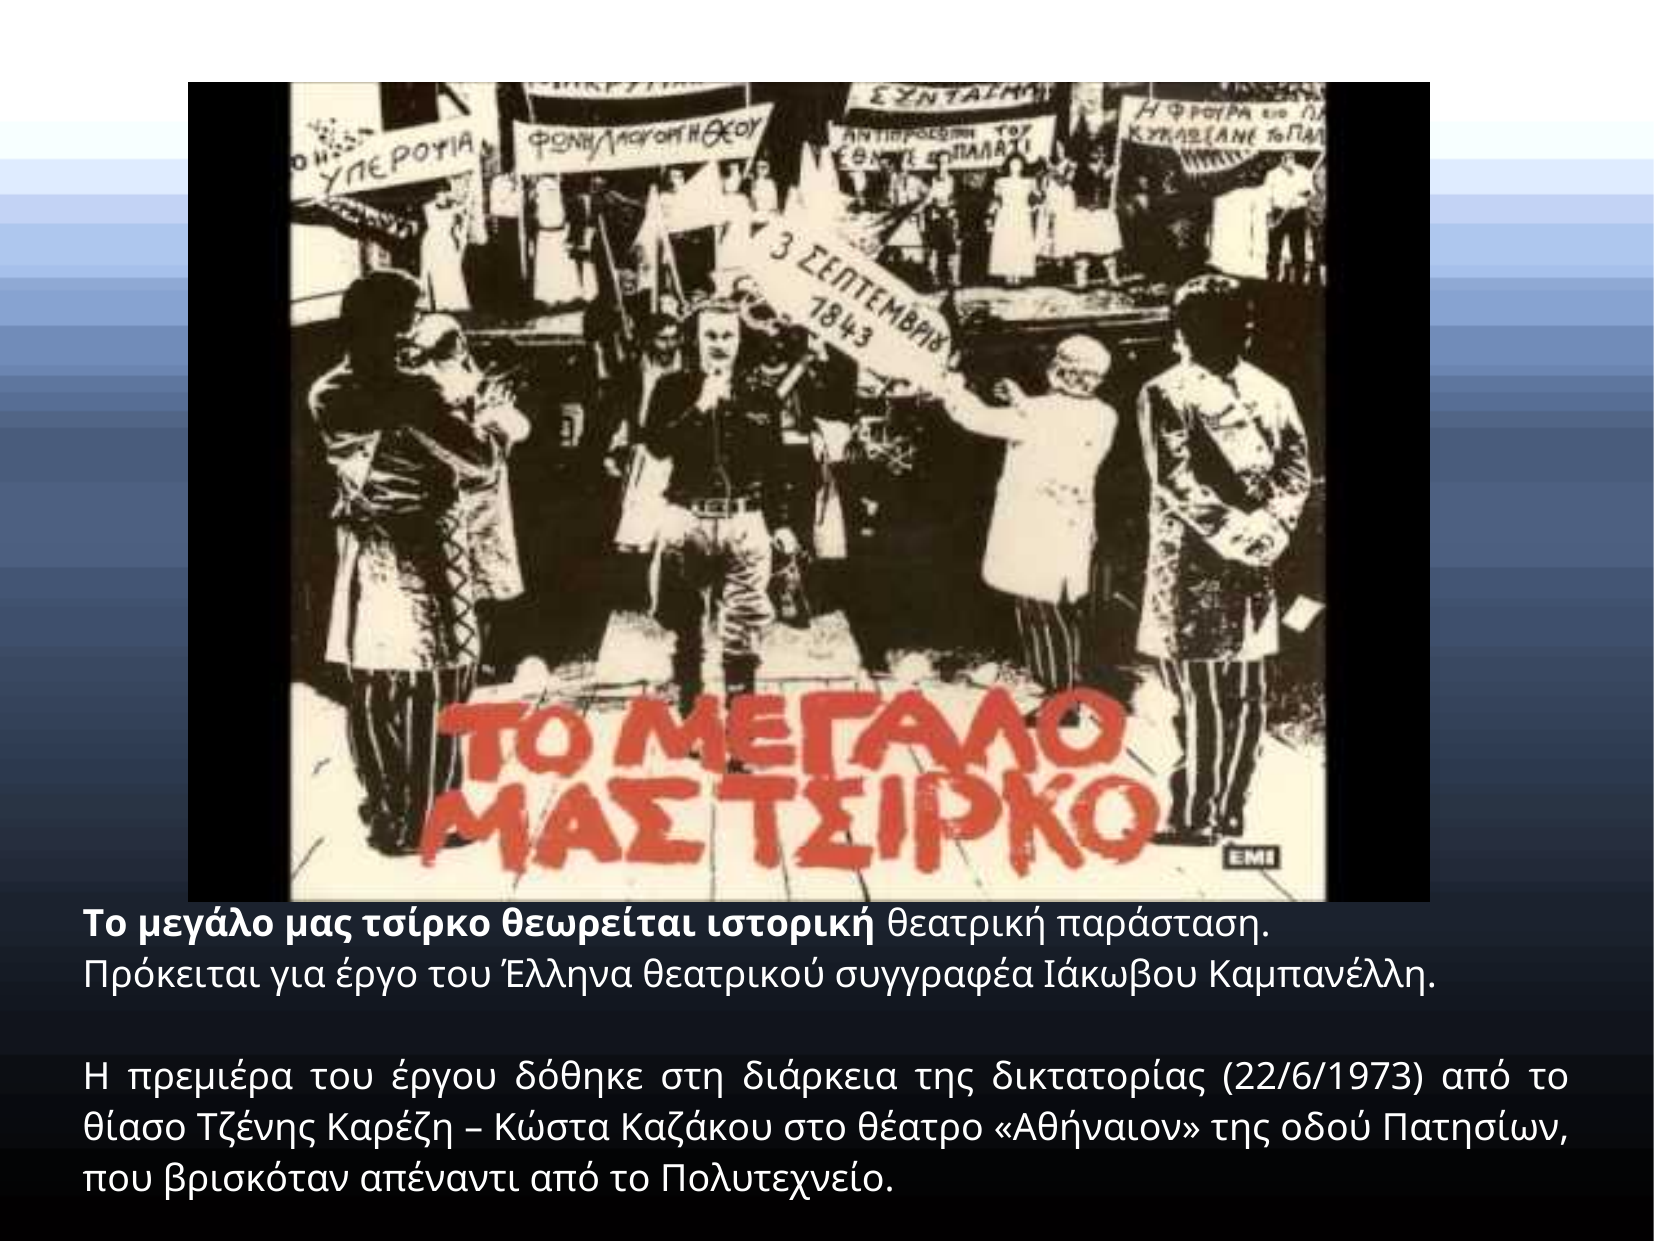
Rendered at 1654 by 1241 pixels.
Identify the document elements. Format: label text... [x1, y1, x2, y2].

picture [508, 911, 517, 920]
picture [1196, 918, 1208, 931]
picture [388, 920, 397, 931]
picture [236, 924, 242, 931]
picture [111, 920, 120, 931]
picture [1219, 919, 1231, 931]
picture [772, 920, 781, 931]
picture [429, 920, 437, 931]
picture [728, 920, 737, 931]
picture [859, 920, 866, 931]
picture [931, 918, 943, 931]
picture [663, 920, 672, 931]
picture [508, 924, 517, 931]
picture [1029, 918, 1040, 931]
picture [0, 0, 1654, 1241]
picture [797, 920, 805, 931]
picture [891, 923, 903, 931]
picture [973, 918, 984, 931]
picture [585, 920, 593, 931]
subtitle Το μεγάλο μας τσίρκο θεωρείται ιστορική θεατρική παράσταση. Πρόκειται για έργο του Έλληνα θεατρικού συγγραφέα Ιάκωβου Καμπανέλλη. Η πρεμιέρα του έργου δόθηκε στη διάρκεια της δικτατορίας (22/6/1973) από το θίασο Τζένης Καρέζη – Κώστα Καζάκου στο θέατρο «Αθήναιον» της οδού Πατησίων, που βρισκόταν απέναντι από το Πολυτεχνείο. [82, 931, 1571, 1241]
picture [1086, 918, 1098, 931]
picture [1131, 918, 1143, 931]
picture [1064, 919, 1072, 931]
picture [891, 910, 903, 920]
picture [1110, 918, 1121, 931]
picture [475, 920, 484, 931]
picture [258, 920, 267, 931]
picture [316, 920, 325, 931]
picture [1243, 918, 1254, 931]
picture [211, 920, 220, 931]
picture [1154, 919, 1166, 931]
